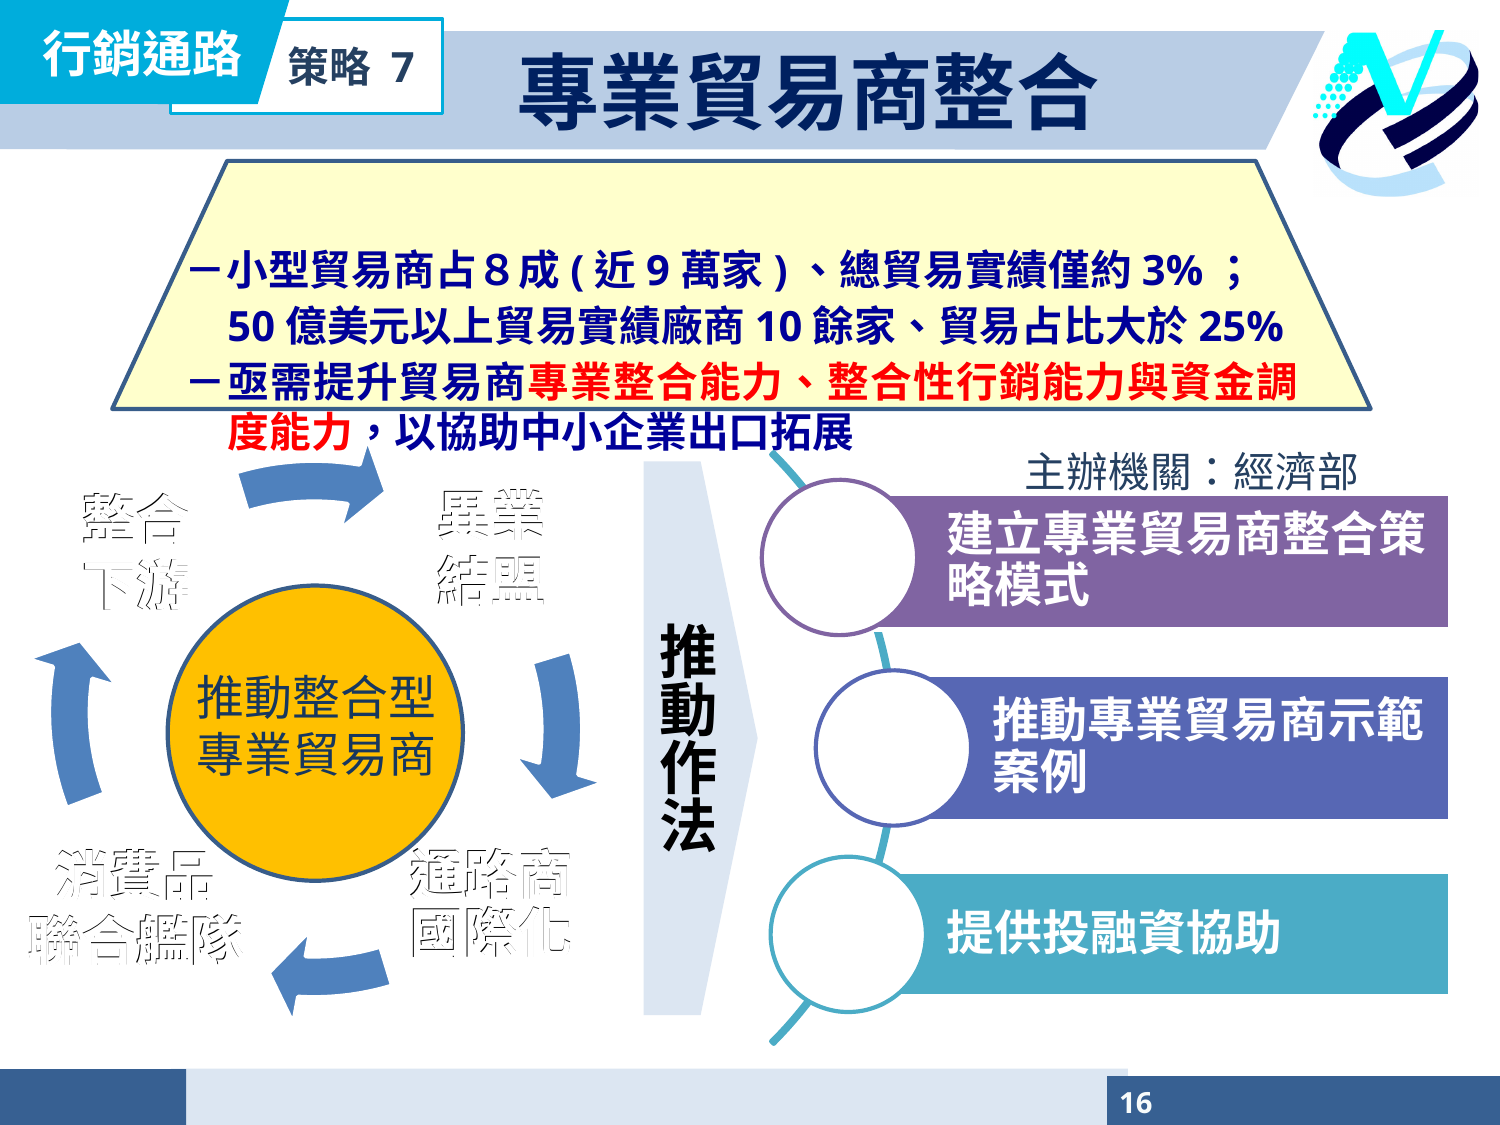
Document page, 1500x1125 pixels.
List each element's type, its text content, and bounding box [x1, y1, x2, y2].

text_box [269, 929, 393, 1024]
text_box －小型貿易商占８成(近9萬家)、總貿易實績僅約3%； 50億美元以上貿易實績廠商10餘家、貿易占比大於25% －亟需提升貿易商專業整合能力、整合性行銷能力與資金調度能力，以協助中小企業出口拓展 [112, 160, 1371, 409]
text_box 推動專業貿易商示範案例 [920, 674, 1451, 822]
text_box 通路商國際化 [387, 802, 597, 1012]
text_box 主辦機關：經濟部 [1009, 433, 1424, 490]
text_box [770, 856, 926, 1013]
text_box 提供投融資協助 [896, 872, 1451, 997]
text_box 建立專業貿易商整合策略模式 [870, 493, 1451, 630]
text_box [187, 585, 443, 659]
text_box 異業 結盟 [387, 446, 597, 656]
text_box 專業貿易商整合 [0, 31, 1325, 150]
text_box 推動整合型專業貿易商 [167, 659, 466, 792]
text_box 消費品 聯合艦隊 [4, 818, 269, 996]
text_box [179, 792, 451, 881]
text_box [761, 479, 918, 636]
text_box 行銷通路 [0, 0, 290, 105]
text_box 整合 下游 [31, 446, 241, 656]
text_box 推動作法 [643, 461, 758, 1016]
text_box 策略 7 [170, 19, 443, 114]
text_box [513, 650, 605, 802]
text_box [27, 656, 119, 808]
text_box [235, 438, 387, 530]
text_box [815, 670, 972, 826]
